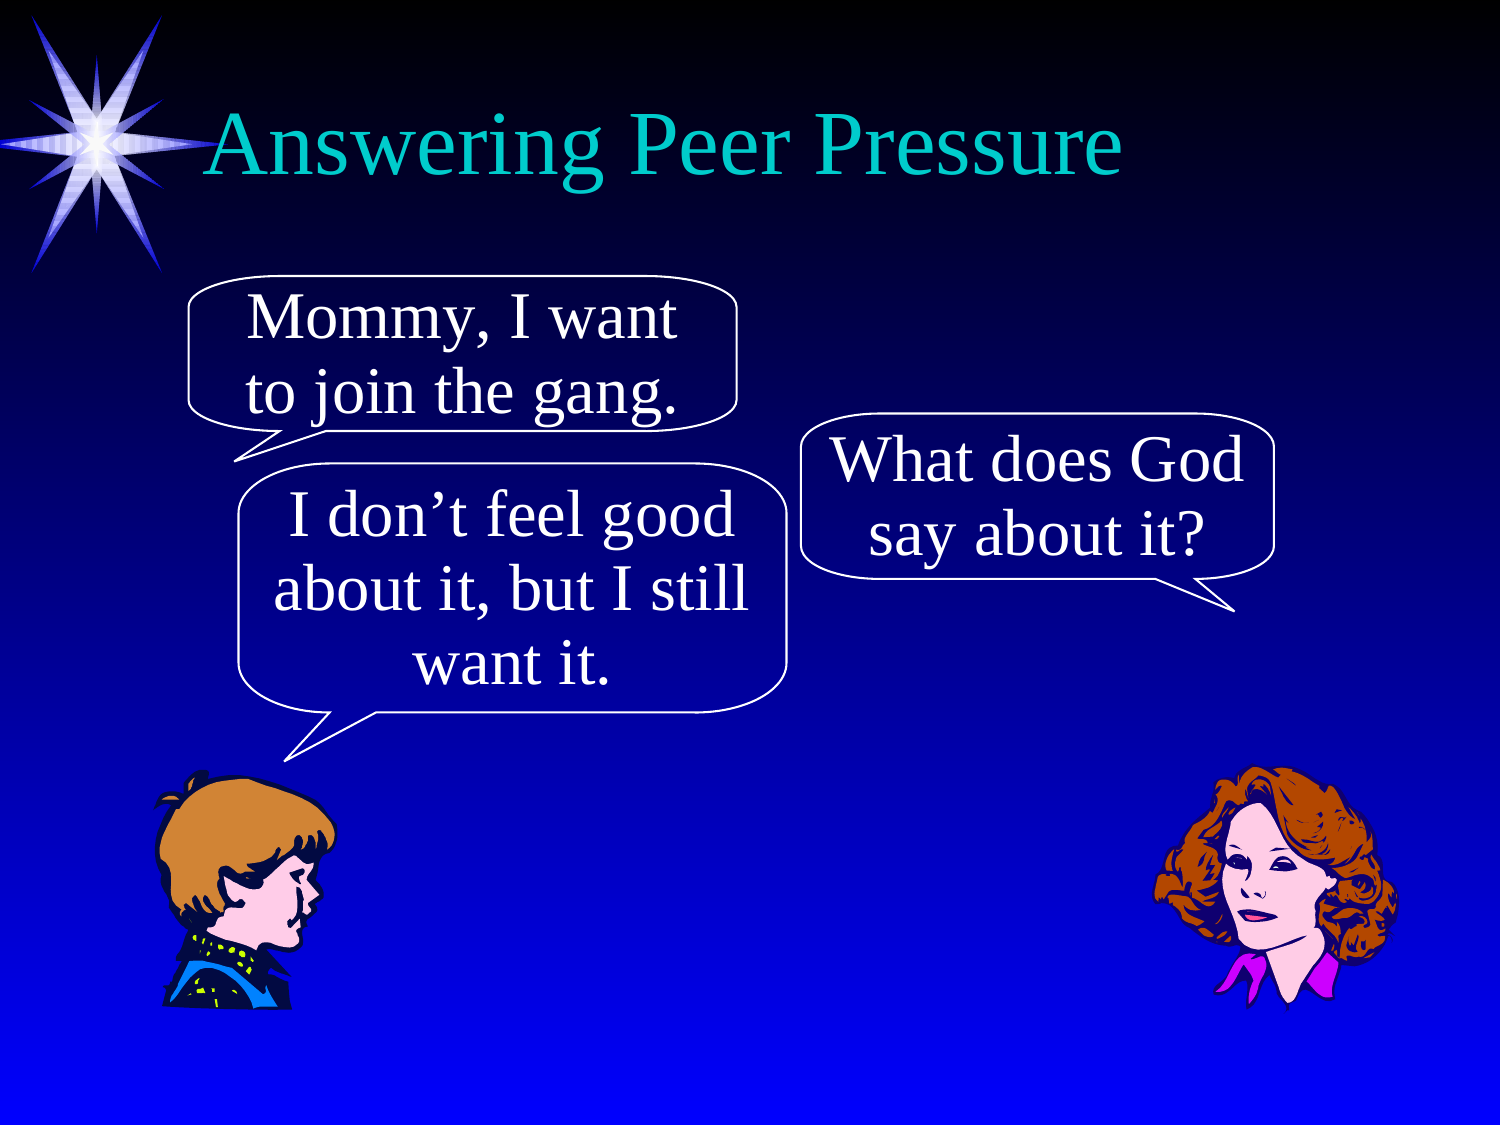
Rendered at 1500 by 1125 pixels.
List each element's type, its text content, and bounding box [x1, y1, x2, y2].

text_box I don’t feel good about it, but I still want it. [238, 463, 787, 762]
chart [152, 769, 338, 1011]
title Answering Peer Pressure [187, 81, 1435, 207]
picture [1149, 762, 1401, 1014]
text_box What does God say about it? [800, 413, 1274, 612]
text_box Mommy, I want to join the gang. [188, 276, 737, 462]
